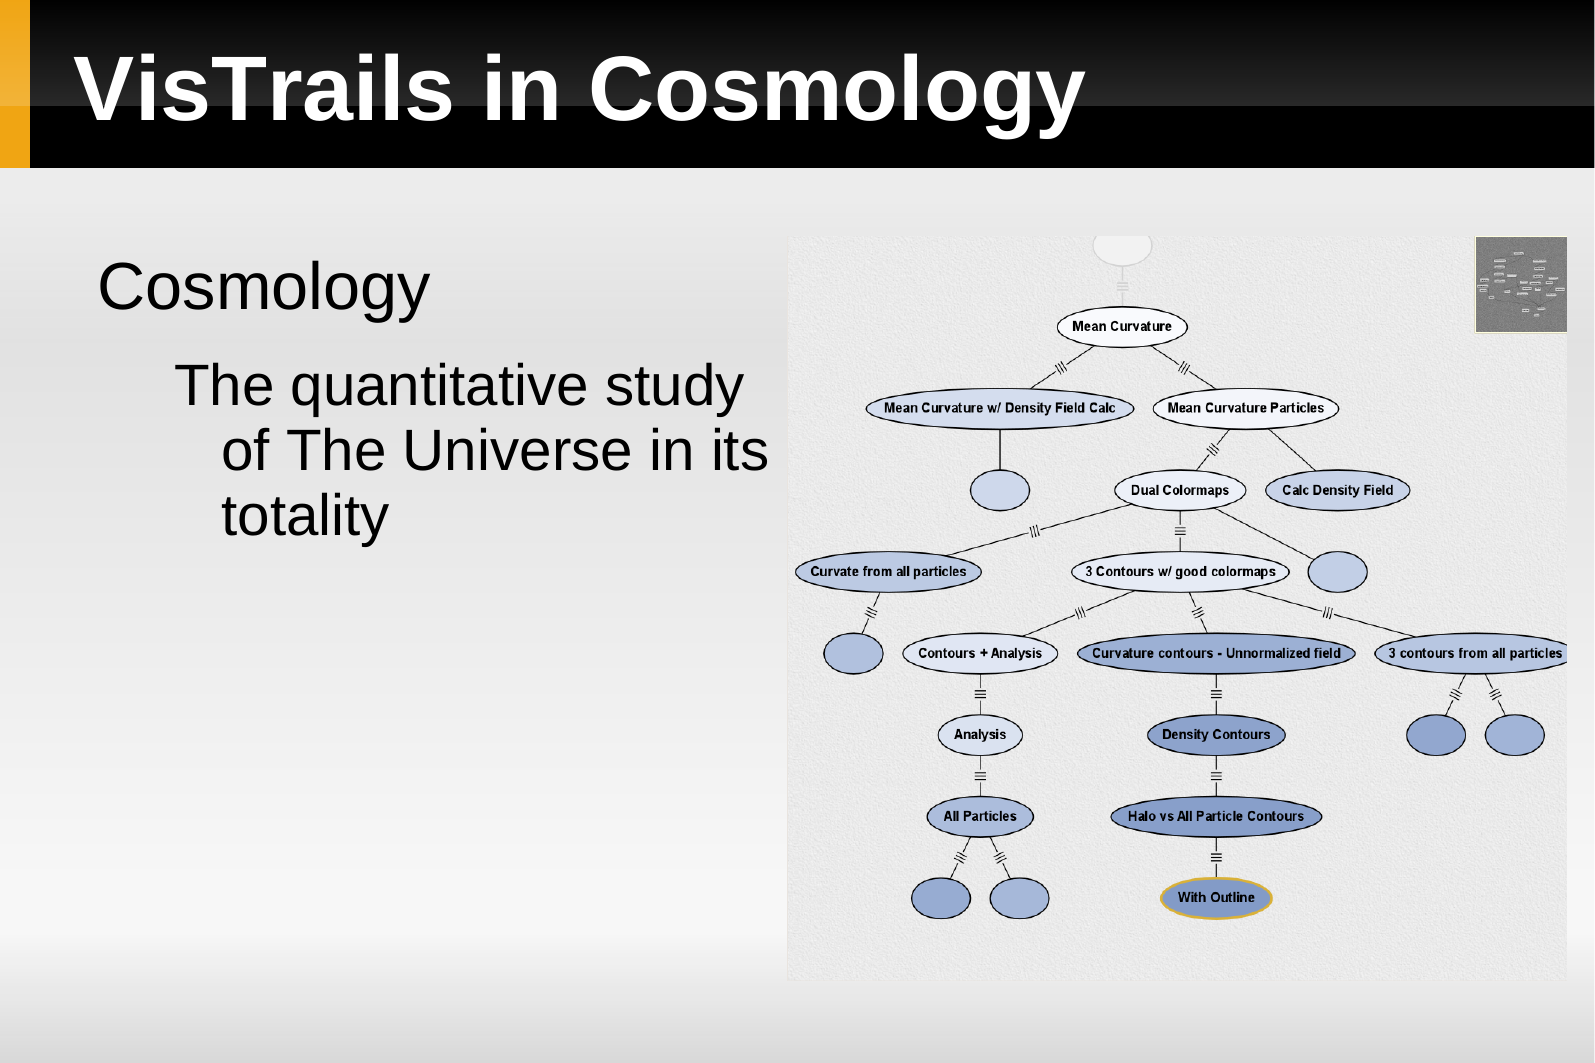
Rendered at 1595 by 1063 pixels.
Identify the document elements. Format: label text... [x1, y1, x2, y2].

list Cosmology The quantitative study of The Universe in its totality [79, 248, 787, 936]
title VisTrails in Cosmology [74, 7, 1510, 171]
picture [0, 0, 1595, 1063]
